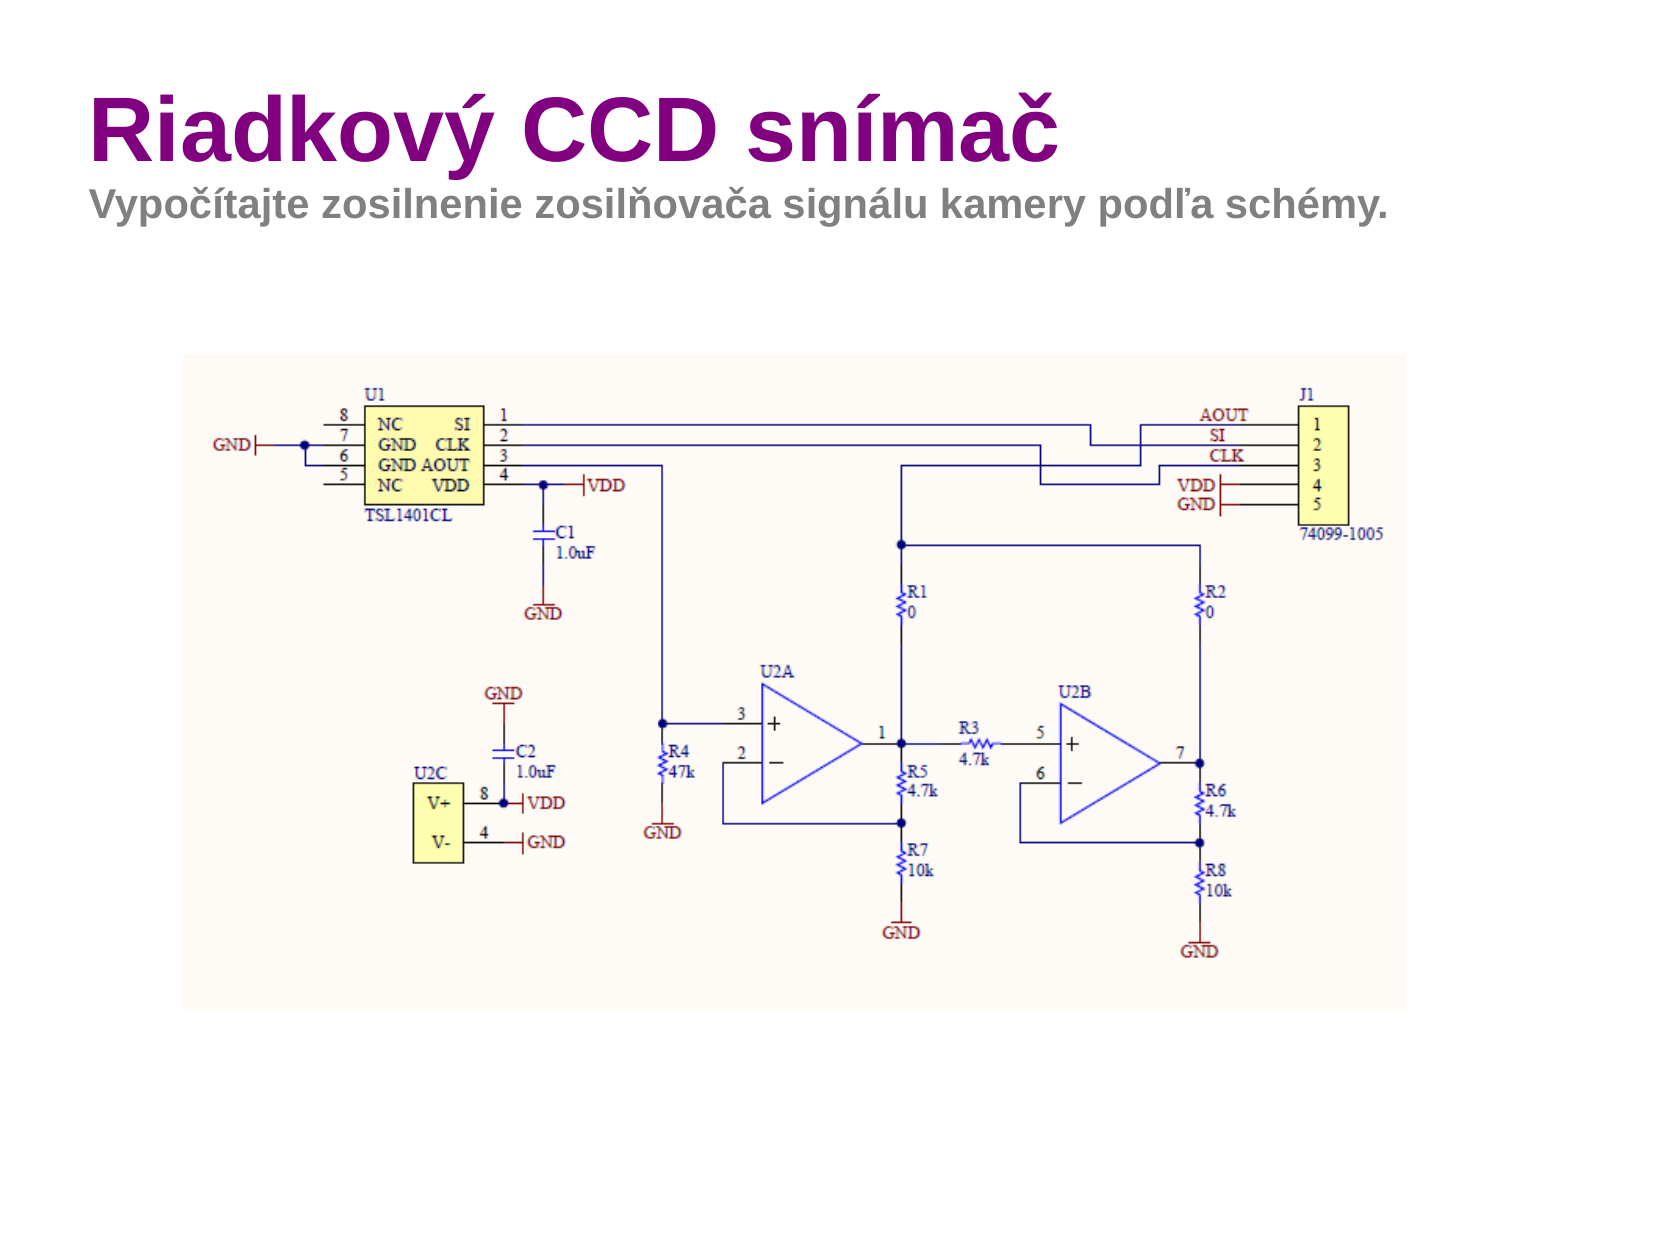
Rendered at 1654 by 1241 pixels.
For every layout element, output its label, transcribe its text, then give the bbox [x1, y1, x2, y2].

picture [183, 354, 1406, 1011]
title Riadkový CCD snímač Vypočítajte zosilnenie zosilňovača signálu kamery podľa schémy. [88, 49, 1571, 257]
